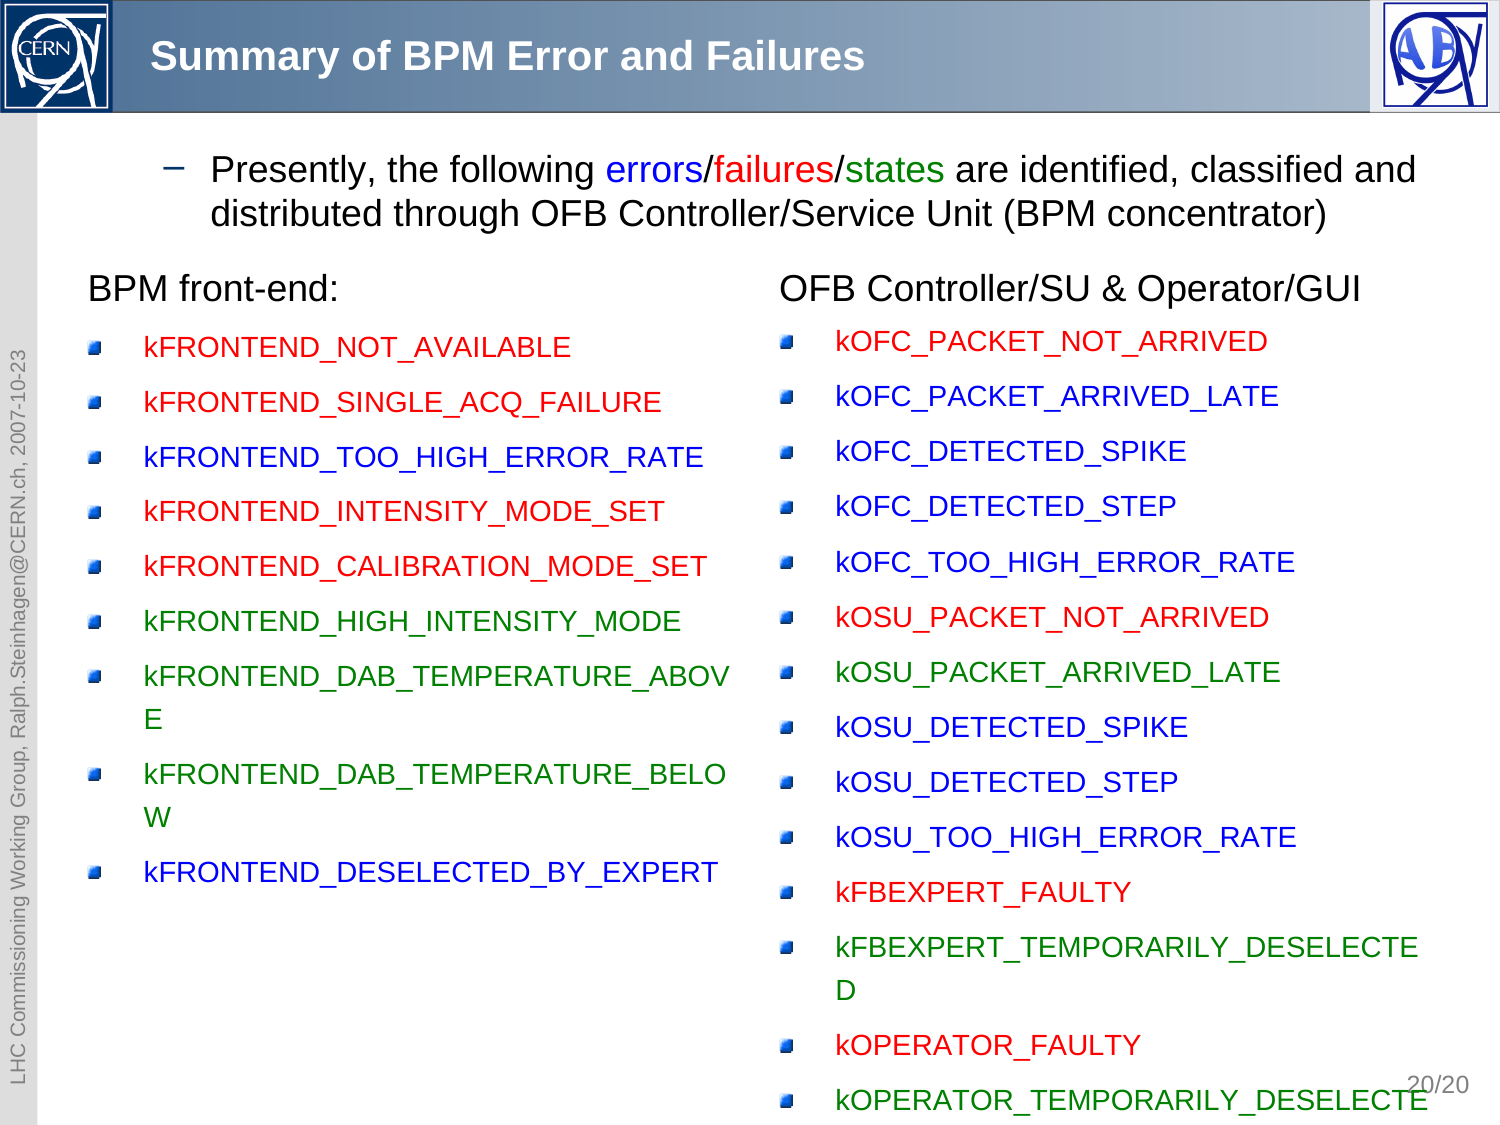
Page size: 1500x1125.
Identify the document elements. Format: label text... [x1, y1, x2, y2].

list OFB Controller/SU & Operator/GUI kOFC_PACKET_NOT_ARRIVED kOFC_PACKET_ARRIVED_LATE kOFC_DETECTED_SPIKE kOFC_DETECTED_STEP kOFC_TOO_HIGH_ERROR_RATE kOSU_PACKET_NOT_ARRIVED kOSU_PACKET_ARRIVED_LATE kOSU_DETECTED_SPIKE kOSU_DETECTED_STEP kOSU_TOO_HIGH_ERROR_RATE kFBEXPERT_FAULTY kFBEXPERT_TEMPORARILY_DESELECTED kOPERATOR_FAULTY kOPERATOR_TEMPORARILY_DESELECTED [779, 265, 1438, 1125]
picture [0, 0, 113, 113]
list BPM front-end: kFRONTEND_NOT_AVAILABLE kFRONTEND_SINGLE_ACQ_FAILURE kFRONTEND_TOO_HIGH_ERROR_RATE kFRONTEND_INTENSITY_MODE_SET kFRONTEND_CALIBRATION_MODE_SET kFRONTEND_HIGH_INTENSITY_MODE kFRONTEND_DAB_TEMPERATURE_ABOVE kFRONTEND_DAB_TEMPERATURE_BELOW kFRONTEND_DESELECTED_BY_EXPERT [87, 265, 747, 1063]
picture [1382, 1, 1489, 108]
title Summary of BPM Error and Failures [150, 0, 1201, 113]
text_box Presently, the following errors/failures/states are identified, classified and distributed through OFB Controller/Service Unit (BPM concentrator) [88, 147, 1447, 235]
